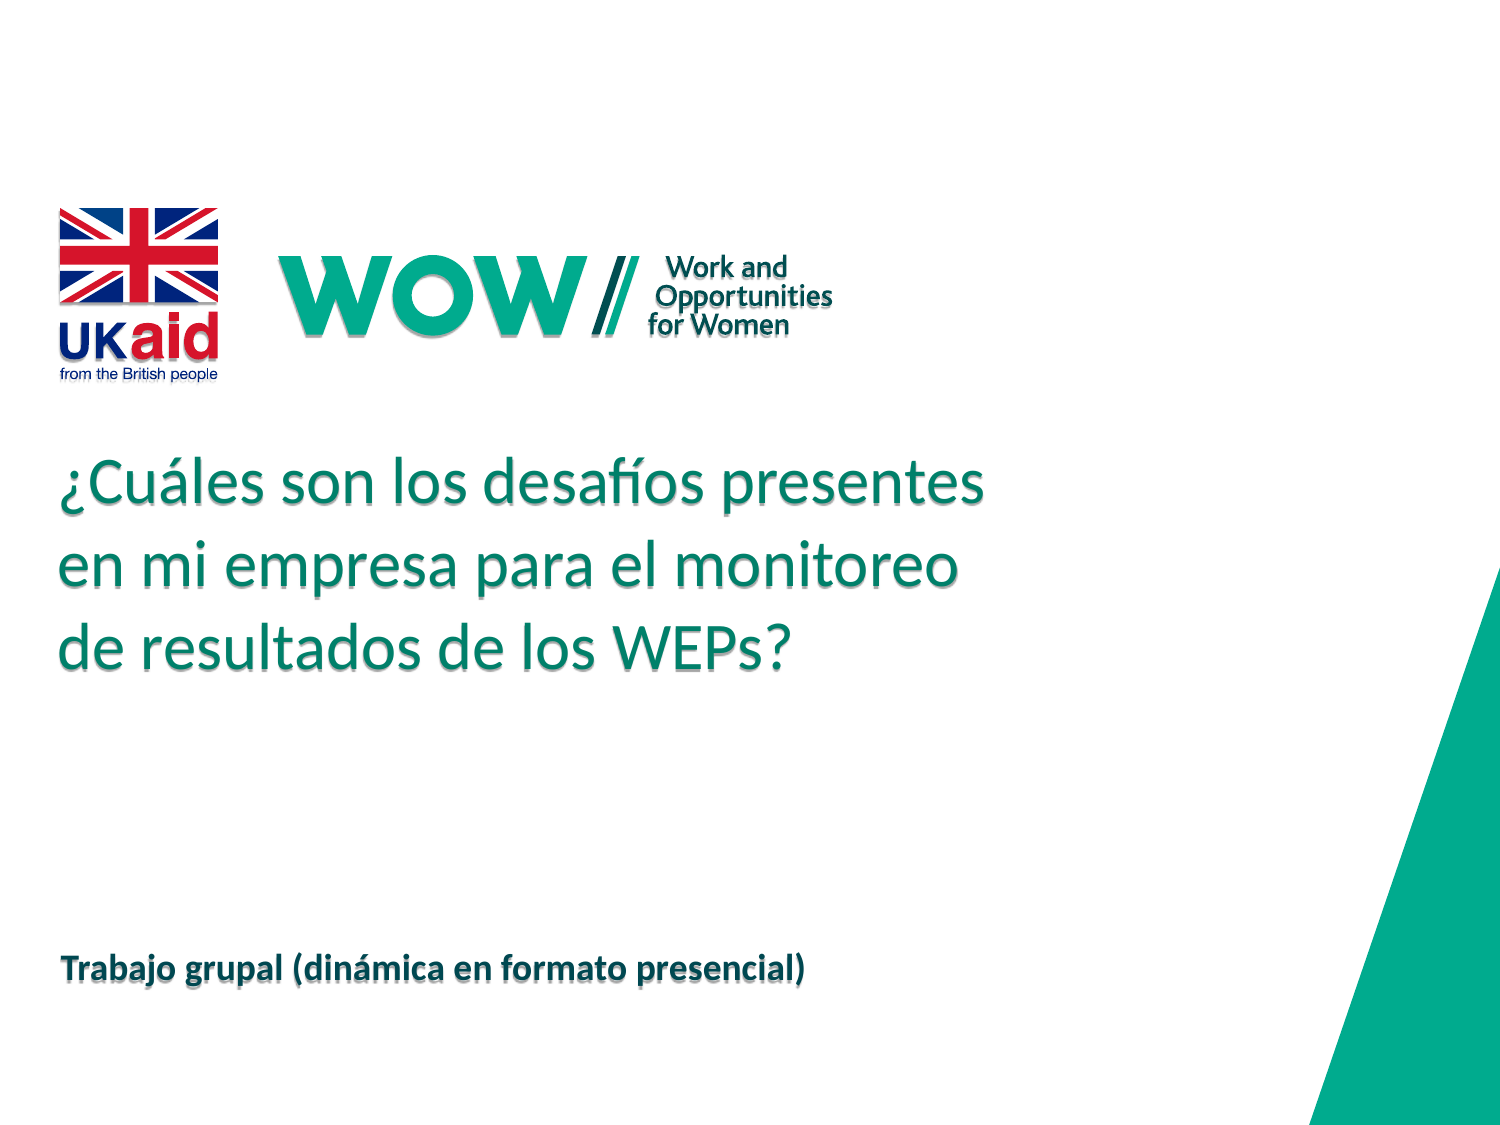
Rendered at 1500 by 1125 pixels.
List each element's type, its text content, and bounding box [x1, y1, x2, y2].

subtitle Trabajo grupal (dinámica en formato presencial) [60, 717, 1369, 988]
title ¿Cuáles son los desafíos presentes en mi empresa para el monitoreo de resultados de los WEPs? [57, 433, 1027, 692]
